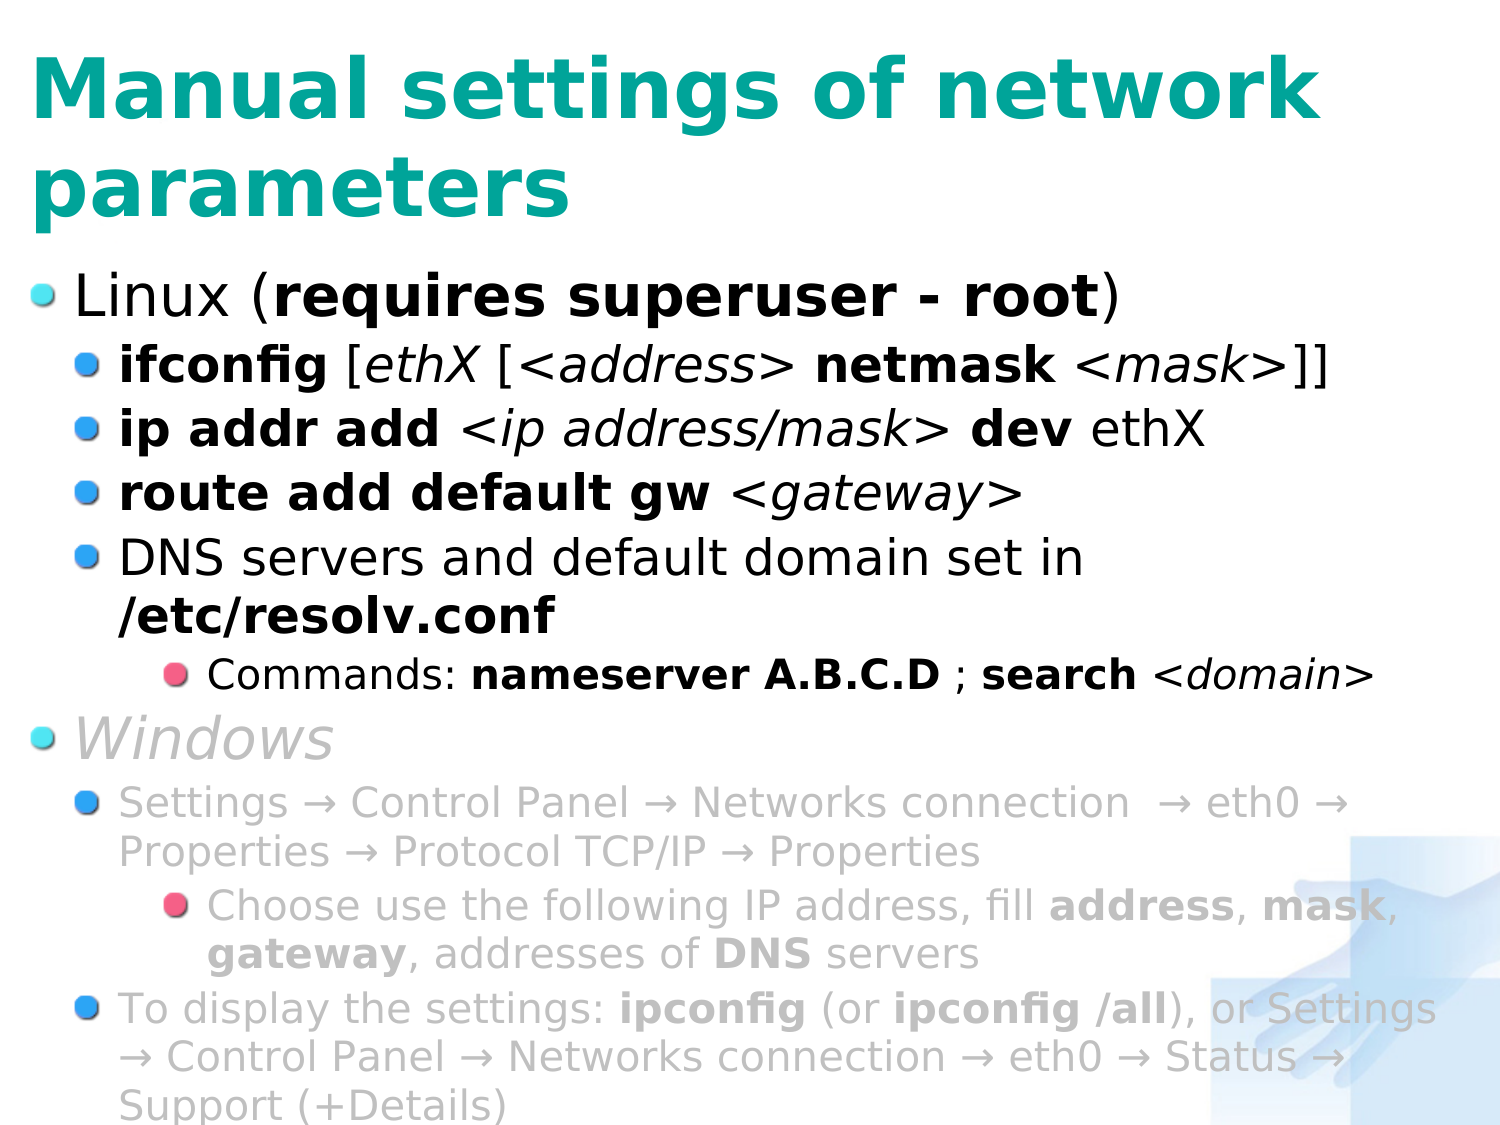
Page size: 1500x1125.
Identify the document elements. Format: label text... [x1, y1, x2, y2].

list Linux (requires superuser - root) ifconfig [ethX [<address> netmask <mask>]] ip addr add <ip address/mask> dev ethX route add default gw <gateway> DNS servers and default domain set in /etc/resolv.conf Commands: nameserver A.B.C.D ; search <domain> Windows Settings → Control Panel → Networks connection → eth0 → Properties → Protocol TCP/IP → Properties Choose use the following IP address, fill address, mask, gateway, addresses of DNS servers To display the settings: ipconfig (or ipconfig /all), or Settings → Control Panel → Networks connection → eth0 → Status → Support (+Details) [29, 262, 1477, 1125]
picture [0, 0, 1500, 1125]
title Manual settings of network parameters [29, 21, 1477, 257]
